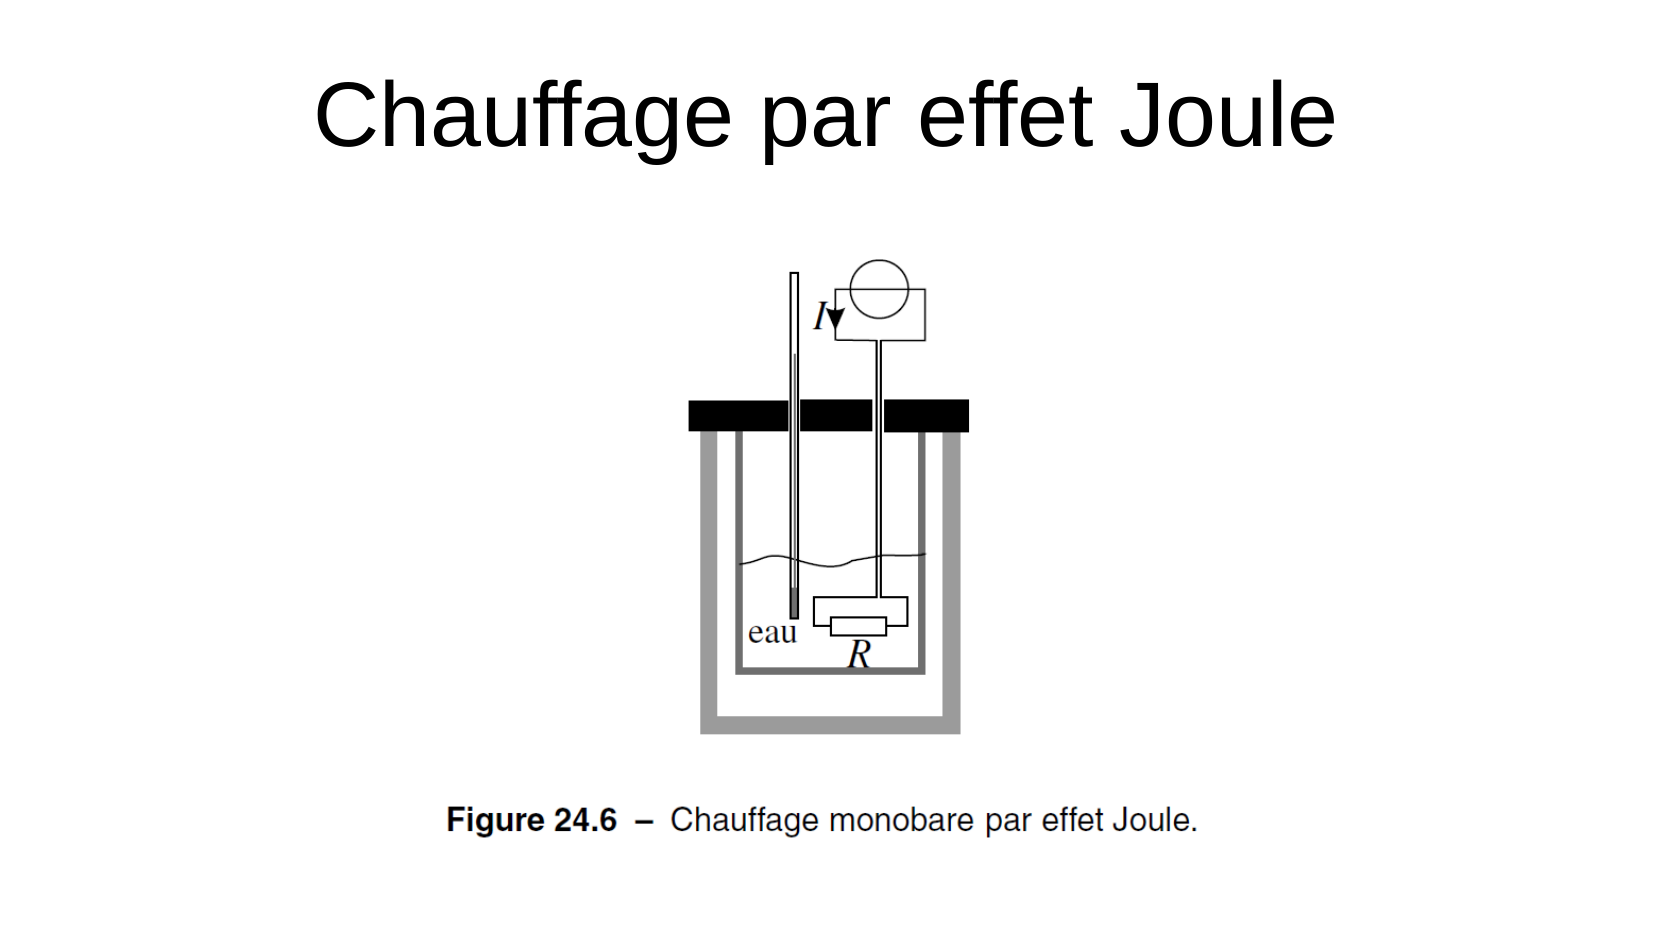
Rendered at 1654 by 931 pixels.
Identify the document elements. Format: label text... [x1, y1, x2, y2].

picture [405, 240, 1241, 863]
title Chauffage par effet Joule [82, 37, 1571, 193]
